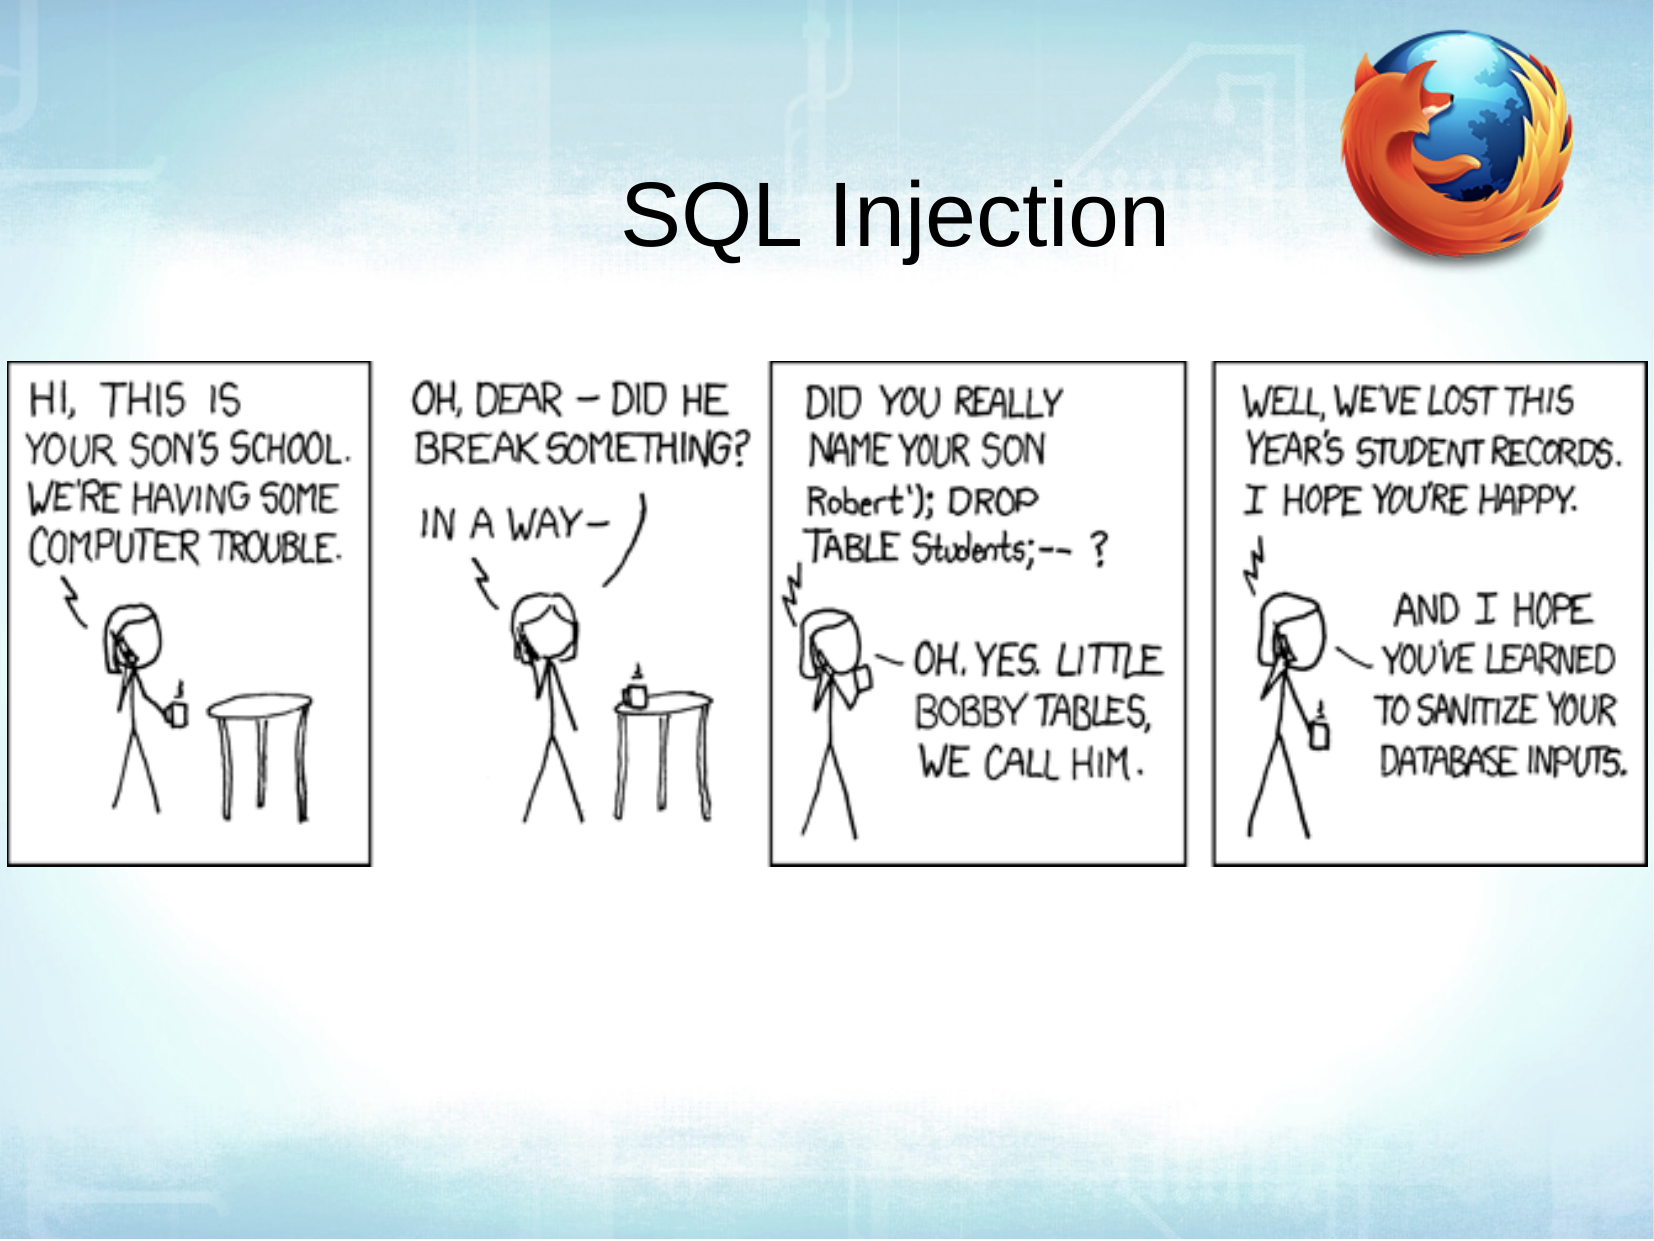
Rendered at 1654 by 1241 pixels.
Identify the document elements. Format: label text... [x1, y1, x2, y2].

picture [0, 0, 1654, 1239]
title SQL Injection [151, 113, 1640, 319]
